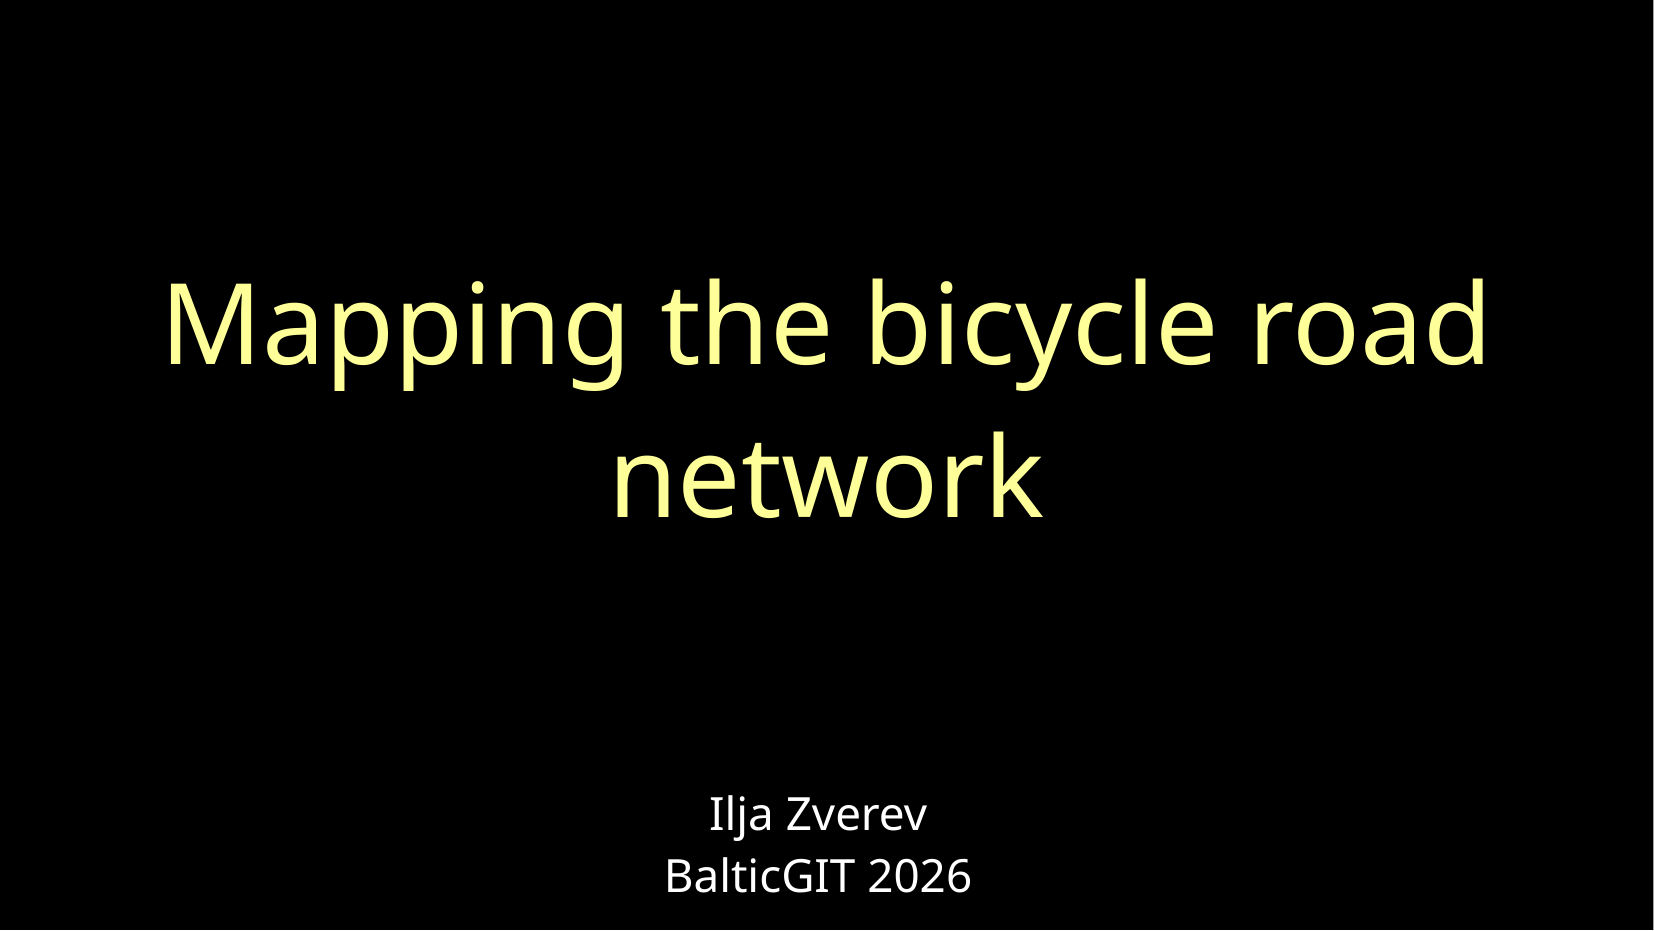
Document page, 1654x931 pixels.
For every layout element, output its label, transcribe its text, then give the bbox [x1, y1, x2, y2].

text_box Ilja Zverev BalticGIT 2026 [649, 773, 1005, 897]
subtitle Mapping the bicycle road network [82, 37, 1571, 758]
